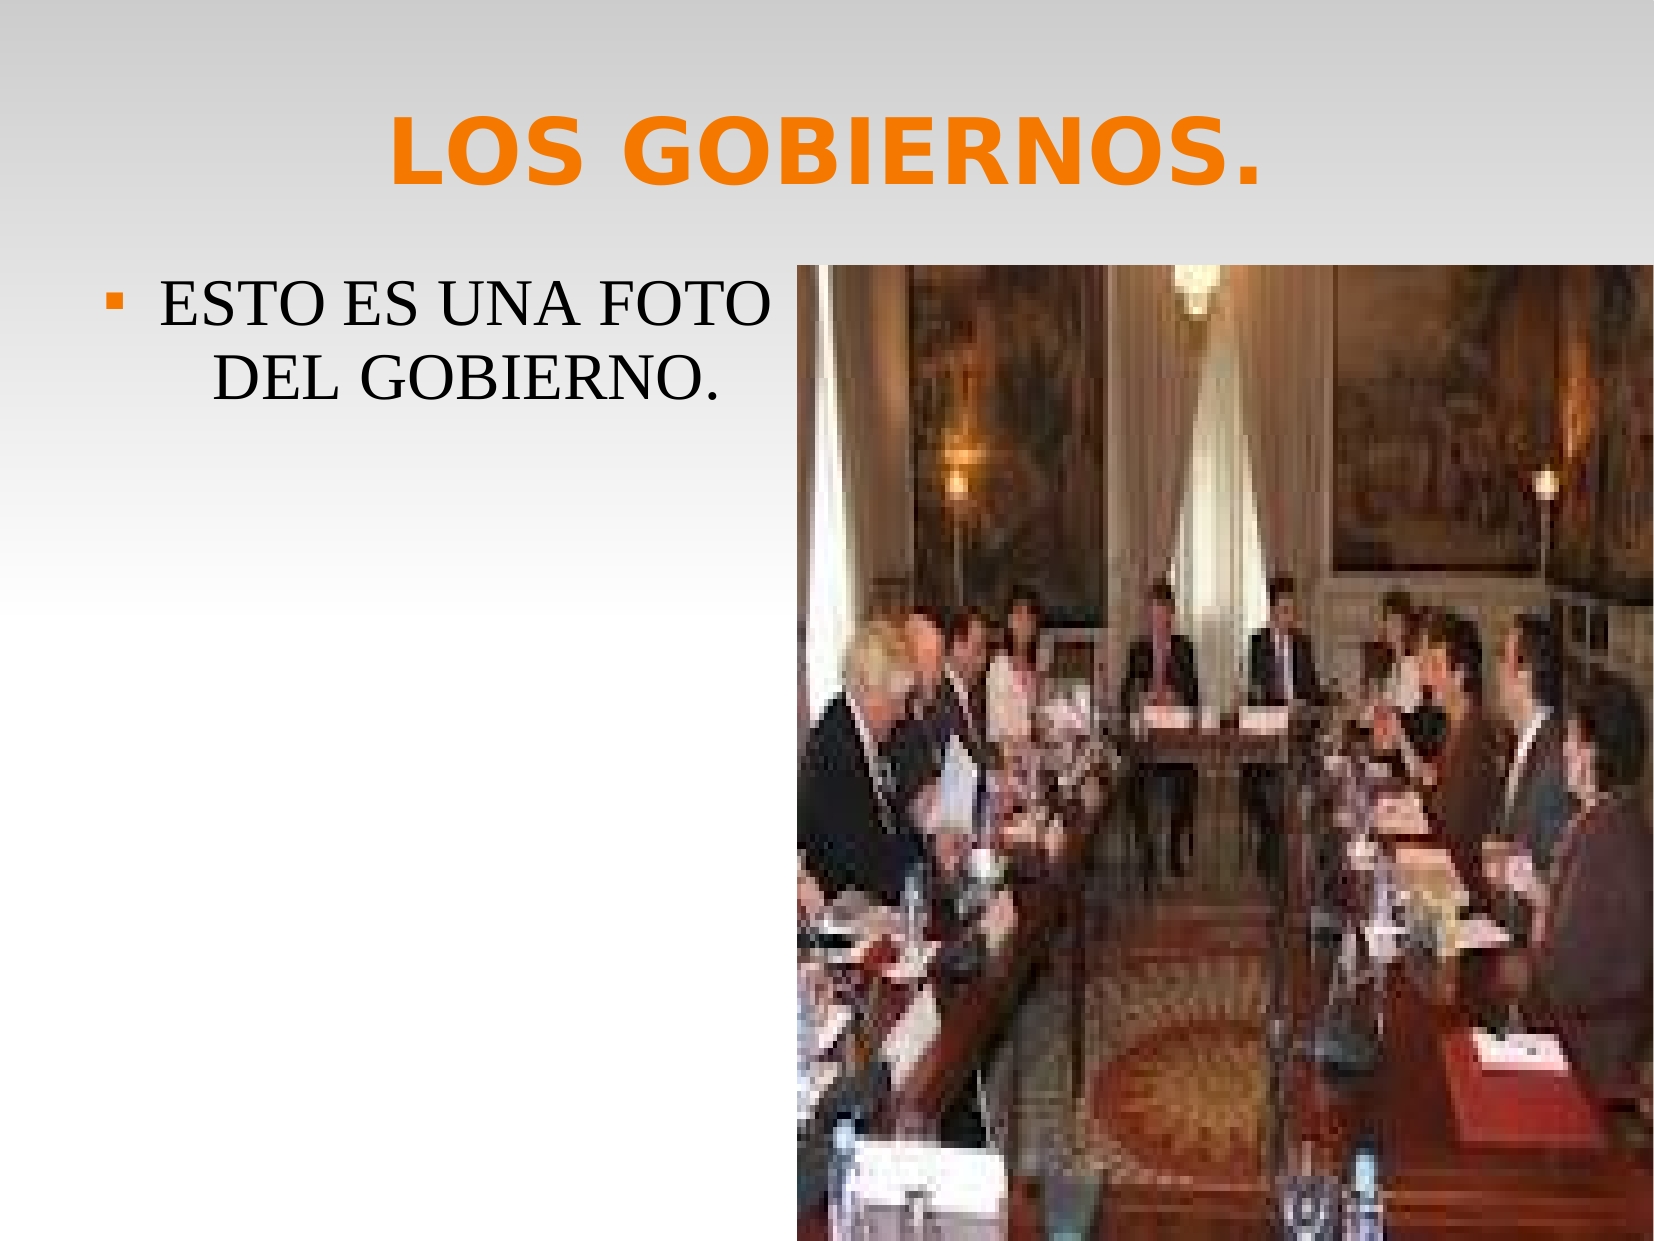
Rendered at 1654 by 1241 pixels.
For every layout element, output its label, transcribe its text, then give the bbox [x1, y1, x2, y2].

title LOS GOBIERNOS. [82, 49, 1571, 257]
list ESTO ES UNA FOTO DEL GOBIERNO. [71, 265, 797, 1085]
picture [797, 265, 1654, 1241]
